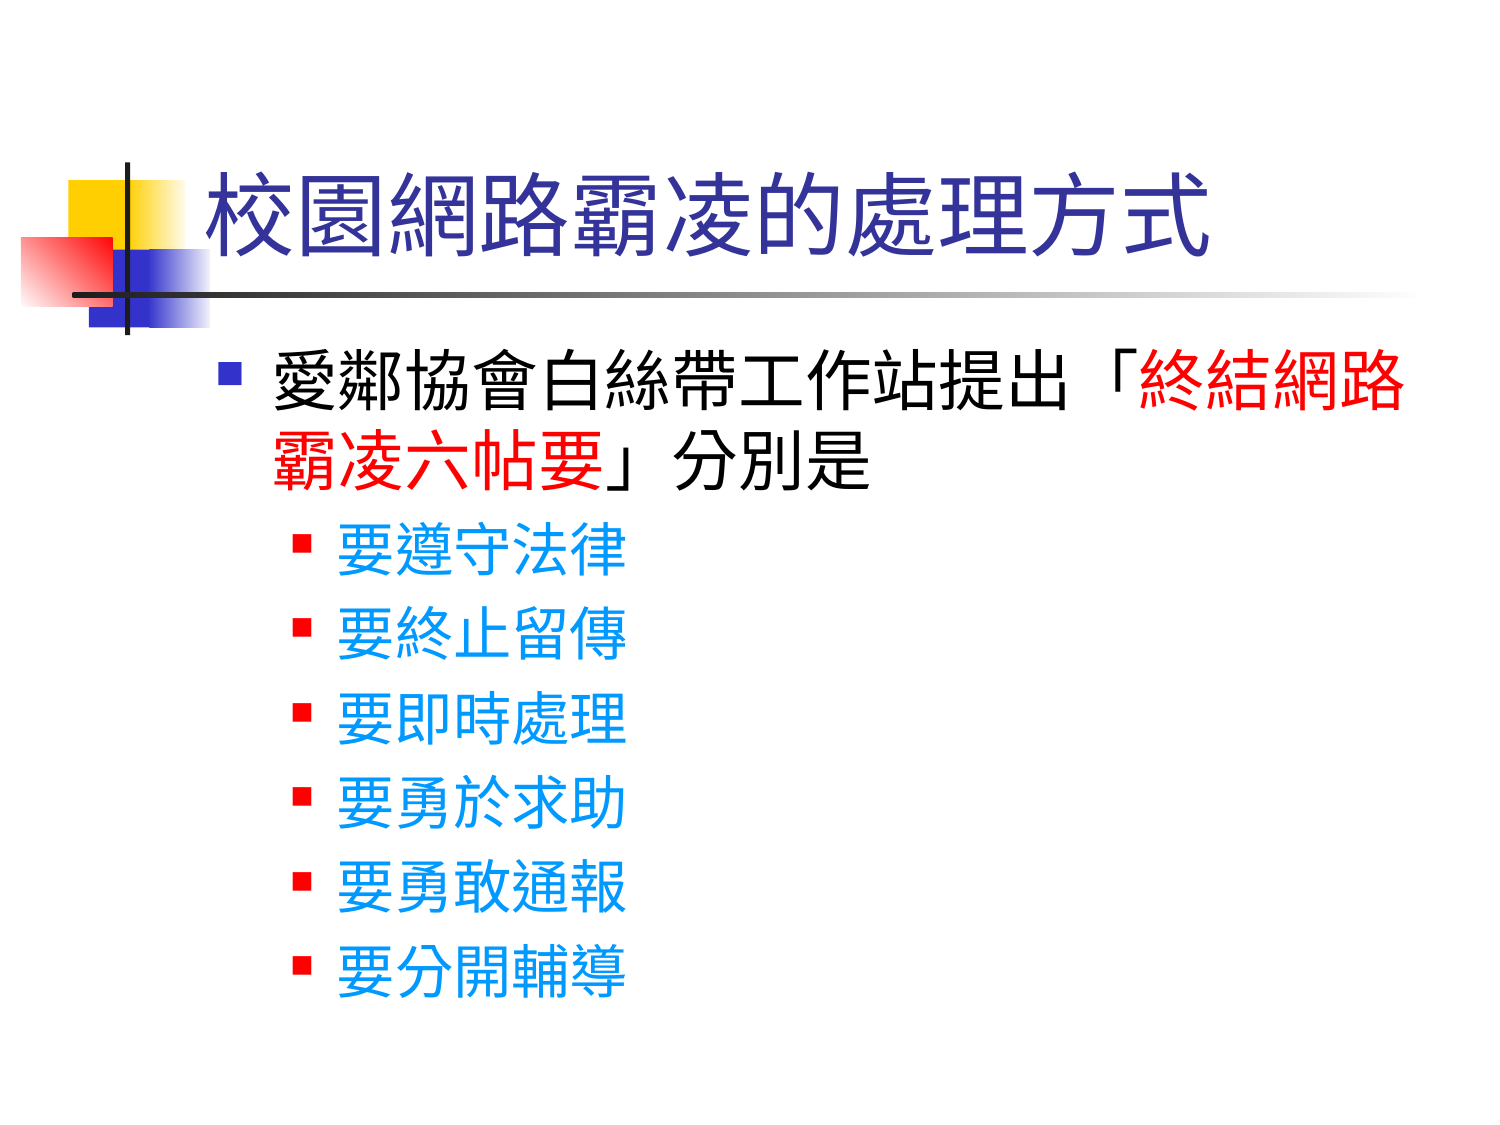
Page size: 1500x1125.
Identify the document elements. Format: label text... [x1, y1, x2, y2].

list 愛鄰協會白絲帶工作站提出「終結網路霸凌六帖要」分別是 要遵守法律 要終止留傳 要即時處理 要勇於求助 要勇敢通報 要分開輔導 [200, 330, 1476, 1038]
title 校園網路霸凌的處理方式 [188, 35, 1468, 276]
